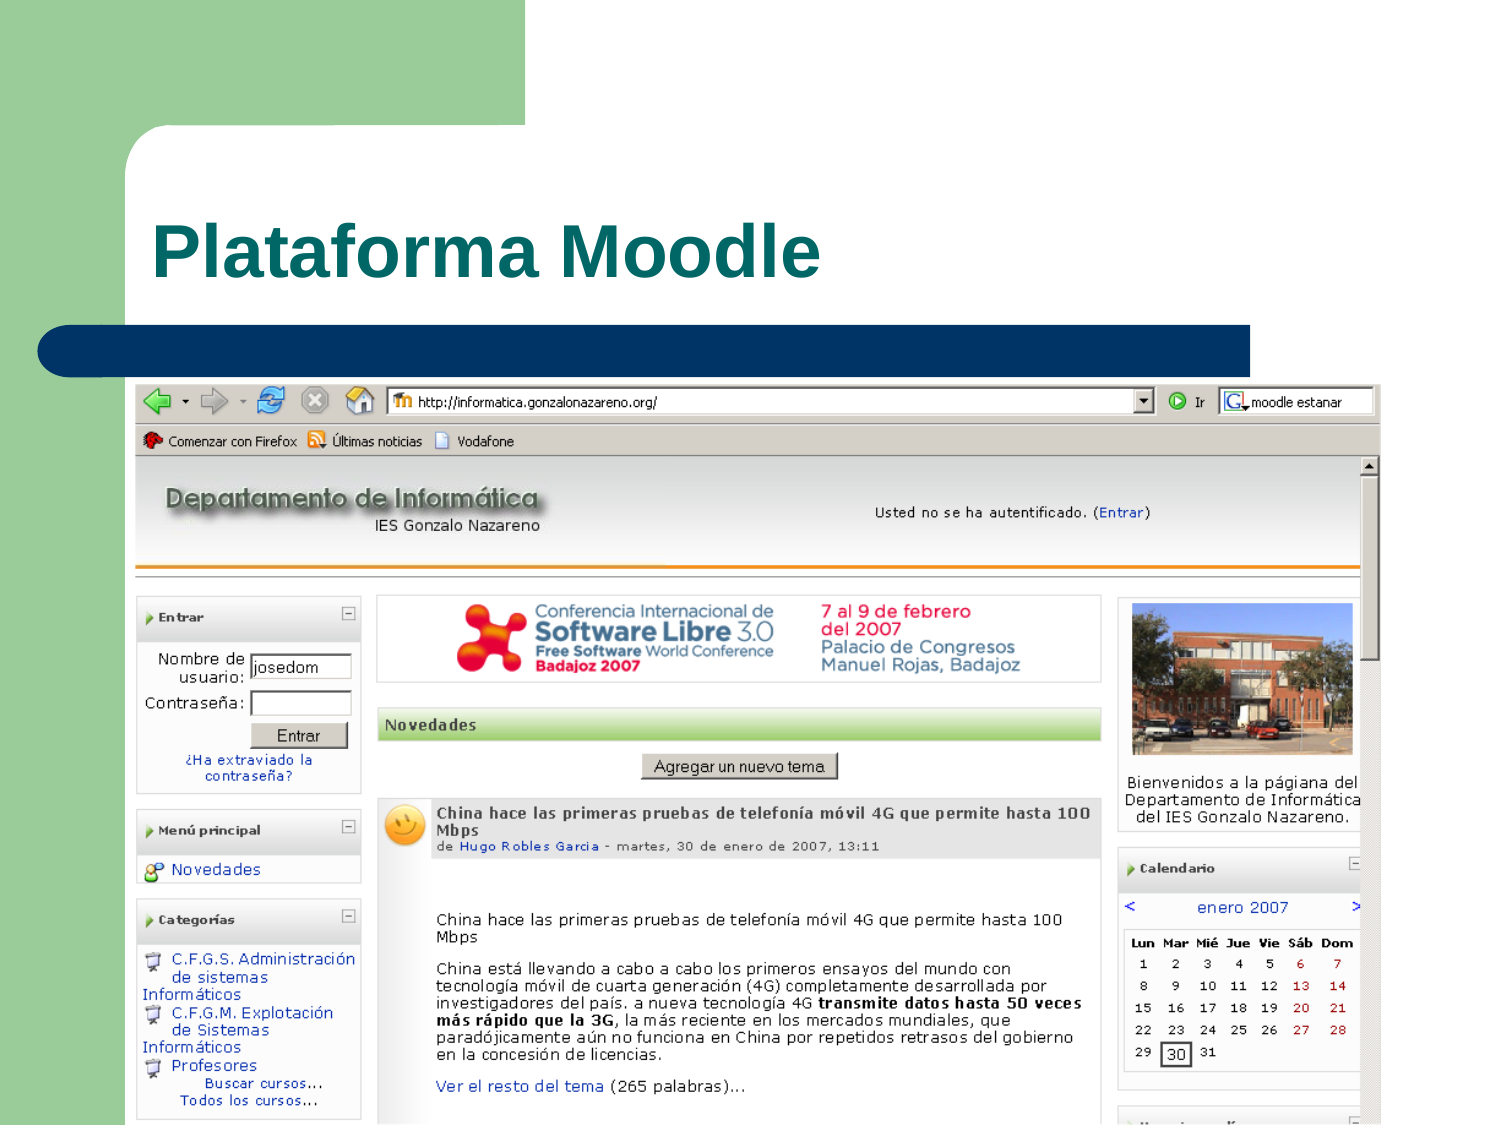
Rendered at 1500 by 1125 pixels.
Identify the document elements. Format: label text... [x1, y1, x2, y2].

picture [135, 384, 1381, 1125]
title Plataforma Moodle [136, 136, 1414, 301]
